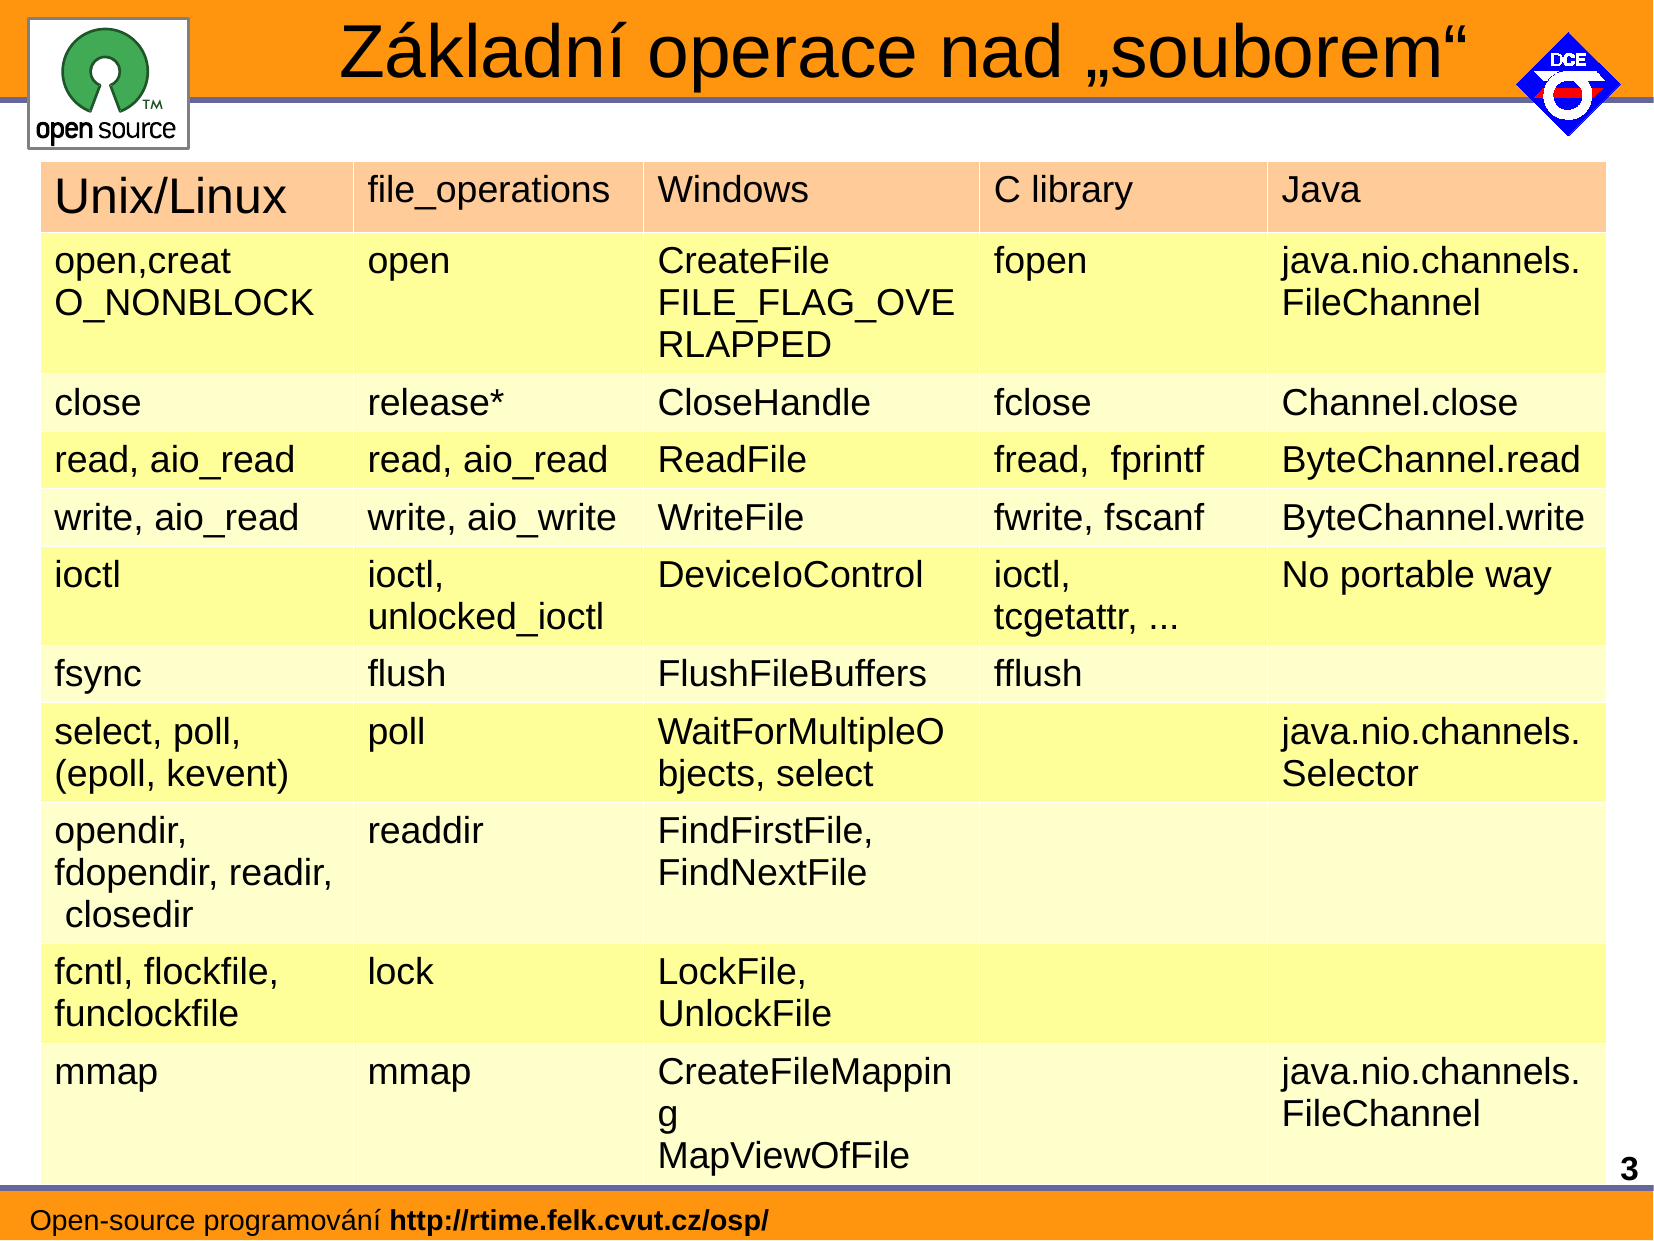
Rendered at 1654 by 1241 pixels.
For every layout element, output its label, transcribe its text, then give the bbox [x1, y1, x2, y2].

table_cell read, aio_read [354, 432, 643, 488]
table_cell DeviceIoControl [644, 547, 979, 645]
table_cell java.nio.channels.FileChannel [1268, 233, 1606, 373]
table_cell mmap [41, 1044, 353, 1184]
table_cell poll [354, 703, 643, 802]
table_cell fcntl, flockfile, funclockfile [41, 944, 353, 1043]
table_cell mmap [354, 1044, 643, 1184]
table_cell [980, 803, 1267, 943]
table_cell opendir, fdopendir, readir, closedir [41, 803, 353, 943]
table_cell select, poll, (epoll, kevent) [41, 703, 353, 802]
table_cell java.nio.channels.Selector [1268, 703, 1606, 802]
table_header Unix/Linux [41, 162, 353, 232]
table_cell No portable way [1268, 547, 1606, 645]
table_cell [980, 703, 1267, 802]
table_cell FlushFileBuffers [644, 646, 979, 702]
table_cell CreateFile FILE_FLAG_OVERLAPPED [644, 233, 979, 373]
table_cell [980, 1044, 1267, 1184]
table_cell [1268, 944, 1606, 1043]
table_cell Channel.close [1268, 374, 1606, 431]
table_cell fflush [980, 646, 1267, 702]
table_header C library [980, 162, 1267, 232]
table_cell FindFirstFile, FindNextFile [644, 803, 979, 943]
table_cell flush [354, 646, 643, 702]
table_cell read, aio_read [41, 432, 353, 488]
table_cell readdir [354, 803, 643, 943]
table_header Java [1268, 162, 1606, 232]
table_cell ReadFile [644, 432, 979, 488]
table_cell fread, fprintf [980, 432, 1267, 488]
table_cell fopen [980, 233, 1267, 373]
table_cell [1268, 646, 1606, 702]
table_cell fsync [41, 646, 353, 702]
table_cell ioctl, tcgetattr, ... [980, 547, 1267, 645]
table_cell ioctl [41, 547, 353, 645]
table_cell open [354, 233, 643, 373]
table_cell release* [354, 374, 643, 431]
table_cell write, aio_write [354, 489, 643, 546]
table_cell CreateFileMapping MapViewOfFile [644, 1044, 979, 1184]
table_cell close [41, 374, 353, 431]
table_header file_operations [354, 162, 643, 232]
table_cell ByteChannel.read [1268, 432, 1606, 488]
table_cell fwrite, fscanf [980, 489, 1267, 546]
table_cell lock [354, 944, 643, 1043]
table_cell ioctl, unlocked_ioctl [354, 547, 643, 645]
table_cell [1268, 803, 1606, 943]
table_cell [980, 944, 1267, 1043]
table_cell WaitForMultipleObjects, select [644, 703, 979, 802]
table_cell CloseHandle [644, 374, 979, 431]
table_cell LockFile, UnlockFile [644, 944, 979, 1043]
table_cell java.nio.channels.FileChannel [1268, 1044, 1606, 1184]
table_header Windows [644, 162, 979, 232]
table_cell write, aio_read [41, 489, 353, 546]
table_cell open,creat O_NONBLOCK [41, 233, 353, 373]
table_cell fclose [980, 374, 1267, 431]
table_cell WriteFile [644, 489, 979, 546]
title Základní operace nad „souborem“ [178, 4, 1631, 98]
table_cell ByteChannel.write [1268, 489, 1606, 546]
